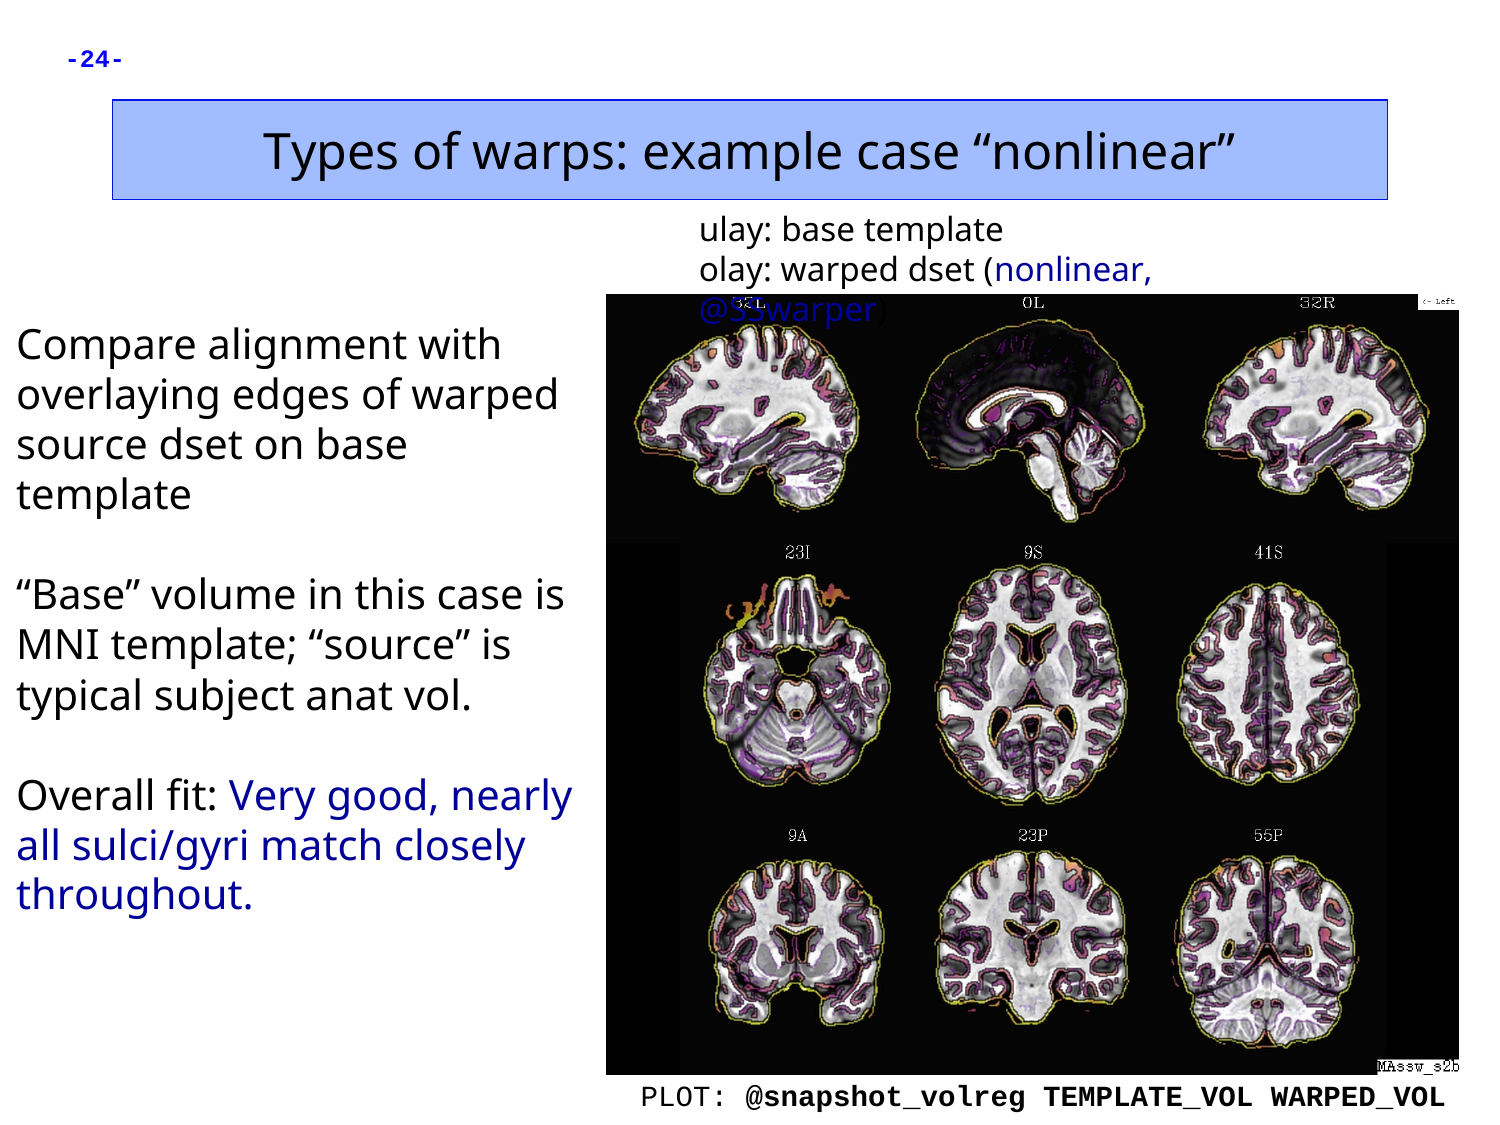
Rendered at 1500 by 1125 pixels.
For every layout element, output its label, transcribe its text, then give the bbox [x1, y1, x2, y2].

text_box PLOT: @snapshot_volreg TEMPLATE_VOL WARPED_VOL [624, 1068, 1488, 1124]
text_box Compare alignment with overlaying edges of warped source dset on base template “Base” volume in this case is MNI template; “source” is typical subject anat vol. Overall fit: Very good, nearly all sulci/gyri match closely throughout. [0, 309, 600, 878]
picture [709, 306, 716, 315]
text_box ulay: base template olay: warped dset (nonlinear, @SSwarper) [682, 199, 1346, 298]
picture [606, 294, 1459, 1075]
text_box Types of warps: example case “nonlinear” [112, 99, 1388, 200]
